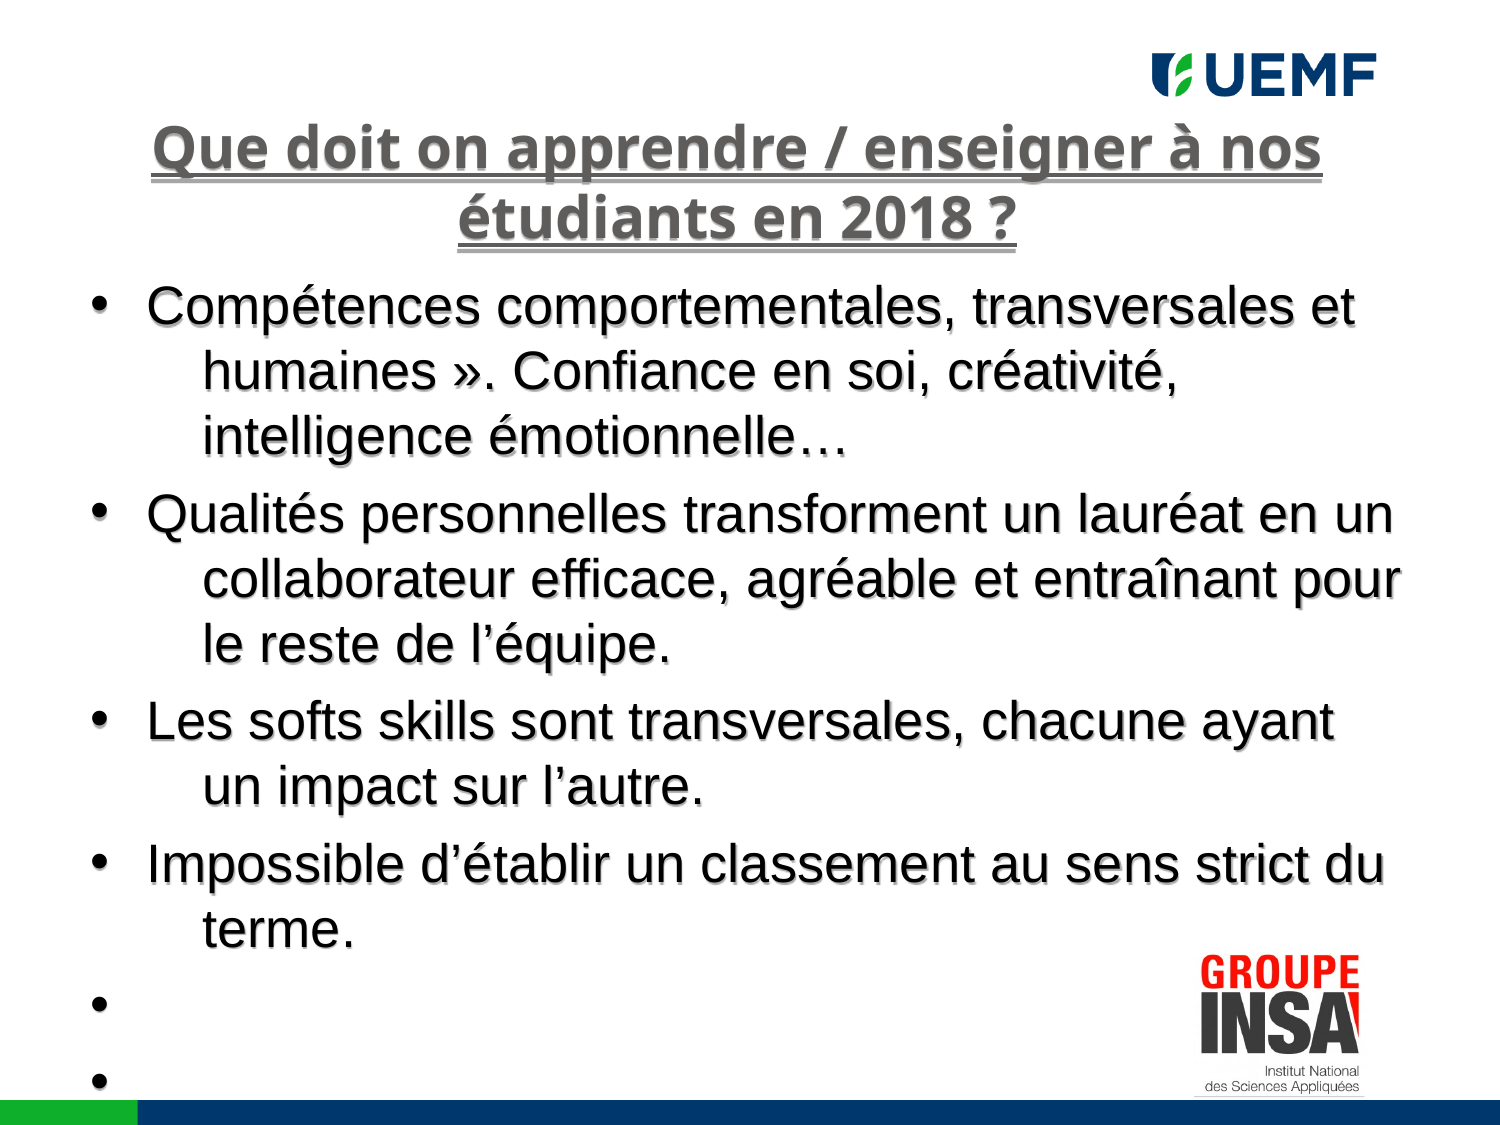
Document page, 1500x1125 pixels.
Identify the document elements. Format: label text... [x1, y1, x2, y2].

title Que doit on apprendre / enseigner à nos étudiants en 2018 ? [62, 102, 1413, 291]
list Compétences comportementales, transversales et humaines ». Confiance en soi, créativité, intelligence émotionnelle… Qualités personnelles transforment un lauréat en un collaborateur efficace, agréable et entraînant pour le reste de l’équipe. Les softs skills sont transversales, chacune ayant un impact sur l’autre. Impossible d’établir un classement au sens strict du terme. [75, 262, 1426, 1005]
